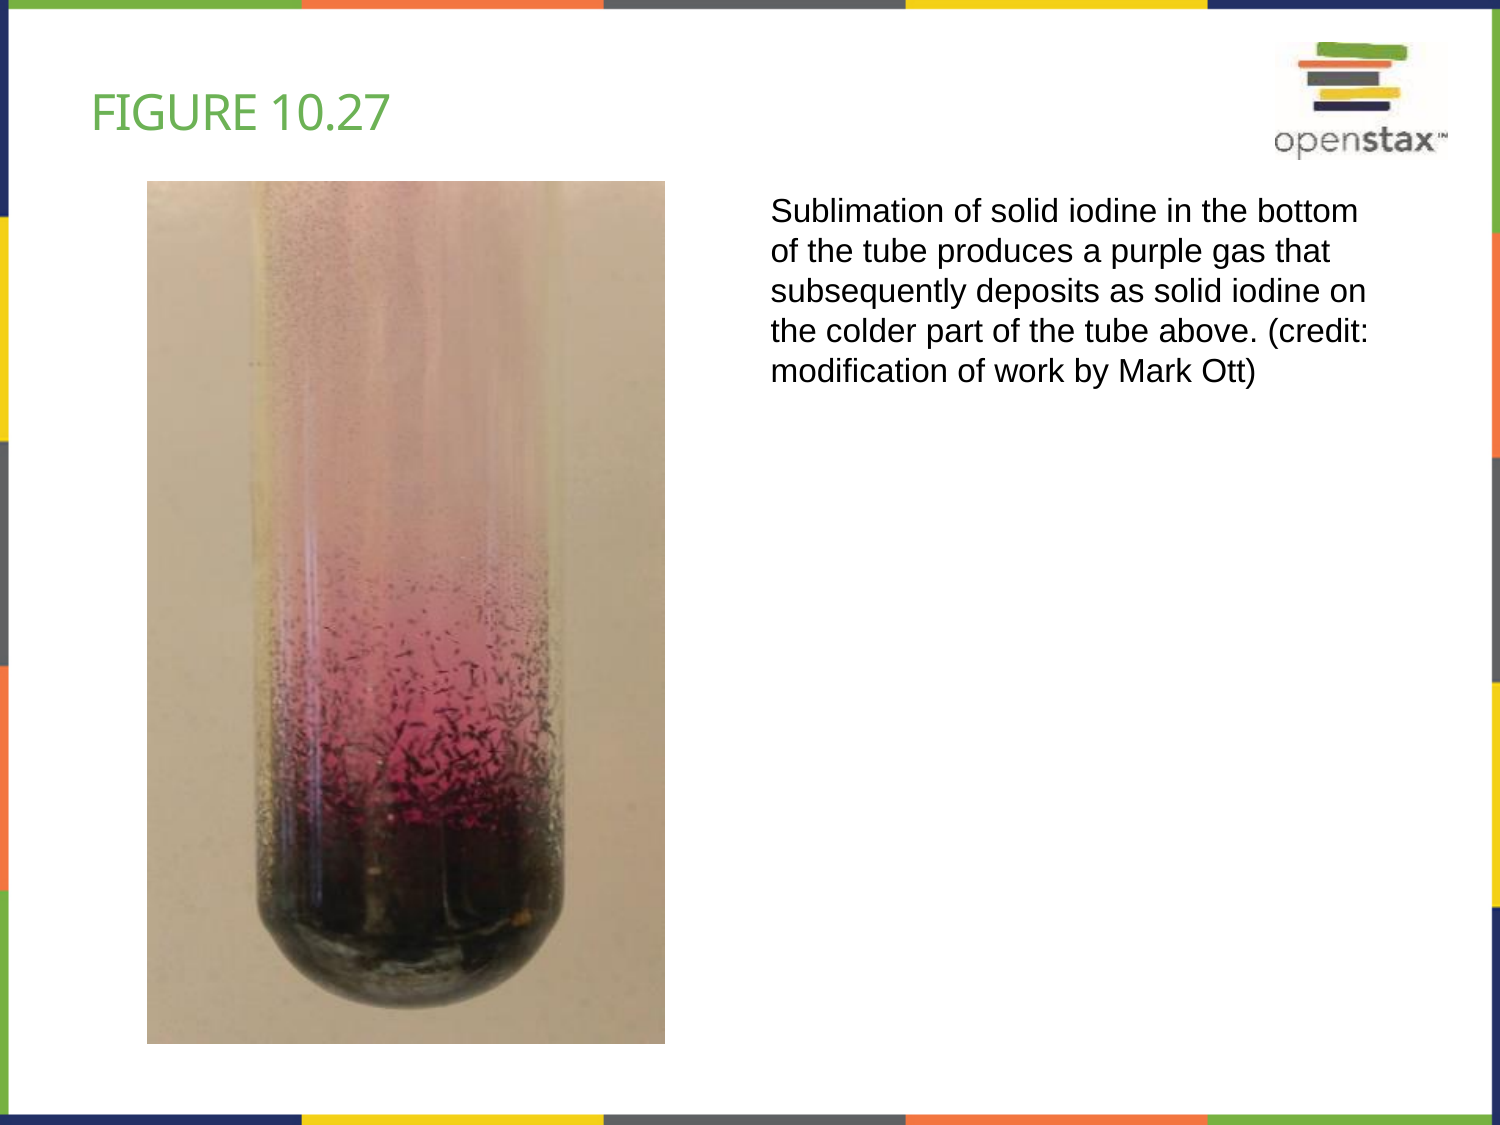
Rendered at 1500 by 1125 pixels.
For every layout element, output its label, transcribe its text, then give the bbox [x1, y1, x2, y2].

picture [0, 0, 1500, 1125]
list Sublimation of solid iodine in the bottom of the tube produces a purple gas that subsequently deposits as solid iodine on the colder part of the tube above. (credit: modification of work by Mark Ott) [755, 181, 1398, 1045]
title Figure 10.27 [75, 39, 1398, 148]
